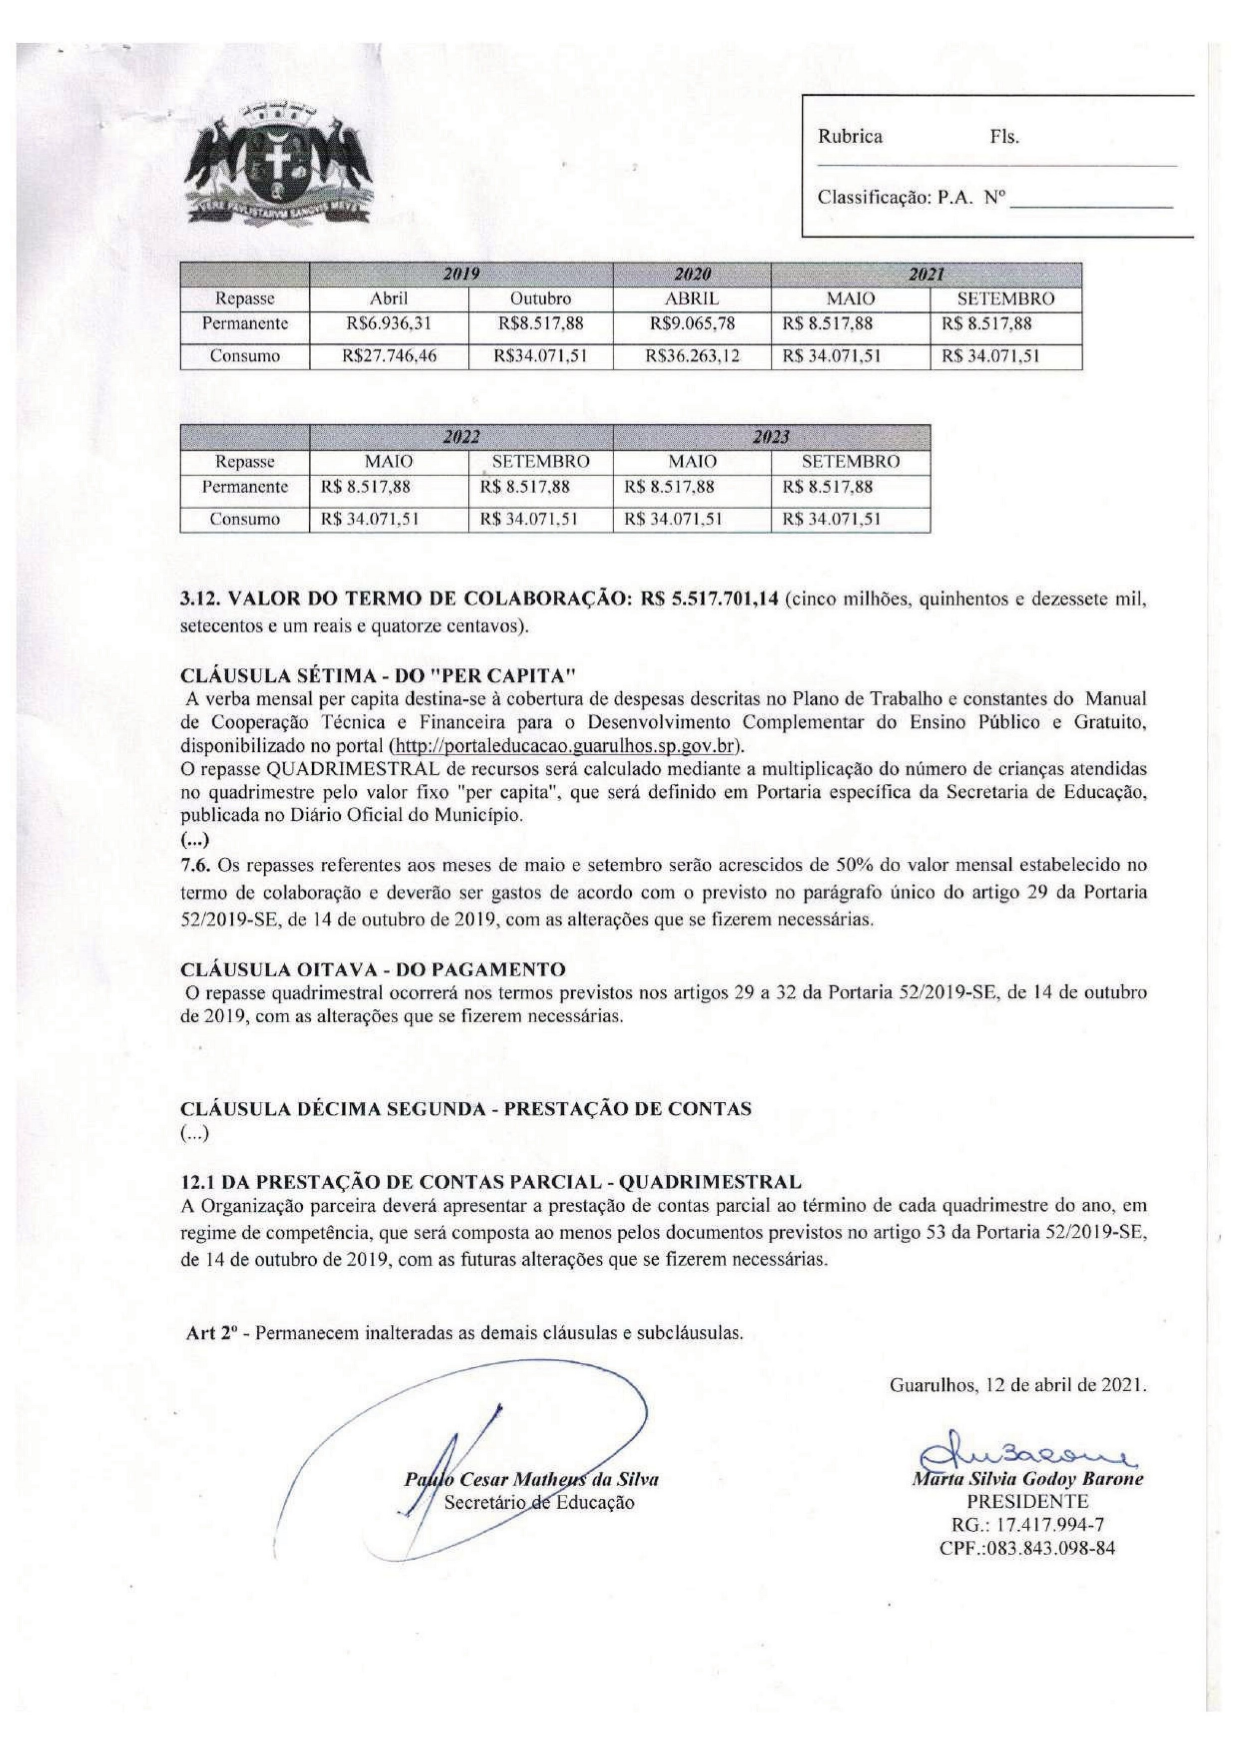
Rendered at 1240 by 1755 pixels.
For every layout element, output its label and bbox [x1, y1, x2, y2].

text_box [0, 2, 1238, 1754]
